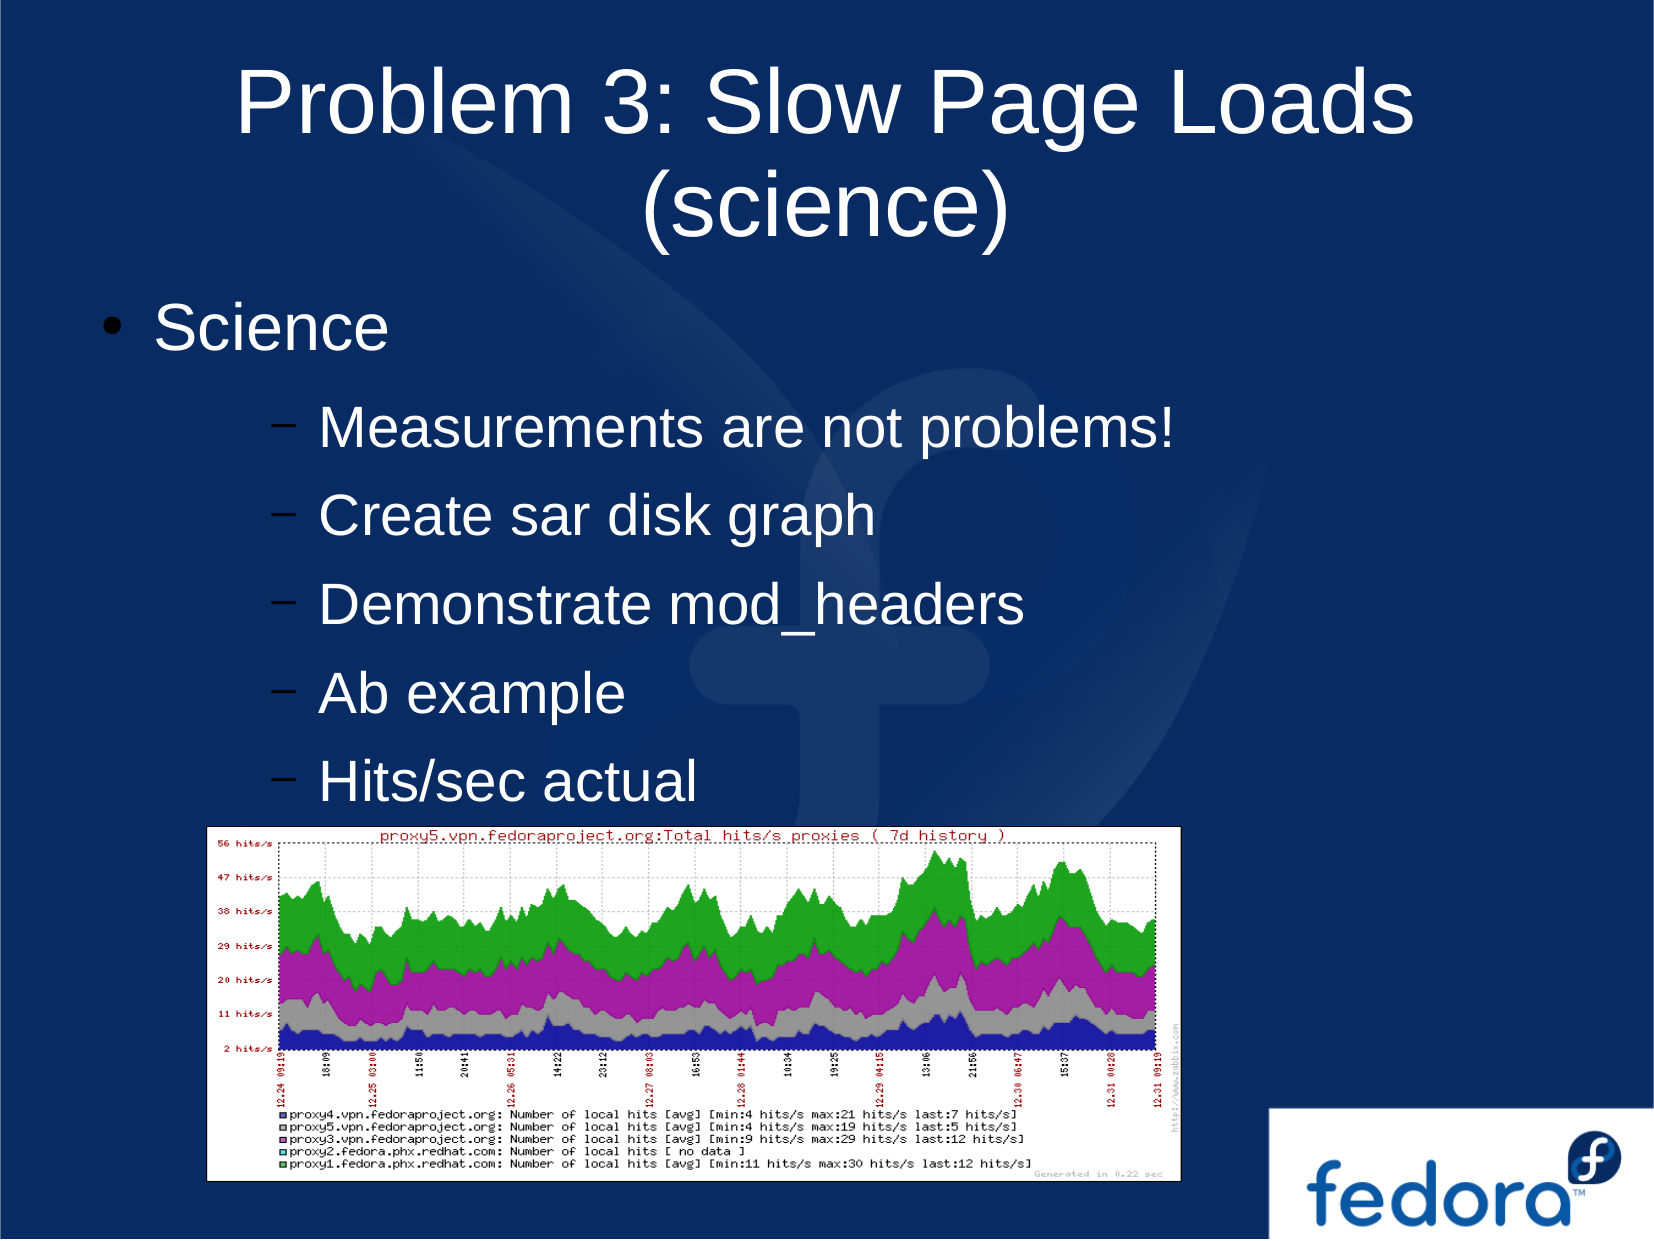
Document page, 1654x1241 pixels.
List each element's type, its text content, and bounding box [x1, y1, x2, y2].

list Science Measurements are not problems! Create sar disk graph Demonstrate mod_headers Ab example Hits/sec actual [82, 290, 1571, 1094]
picture [0, 0, 1654, 1239]
title Problem 3: Slow Page Loads (science) [82, 50, 1571, 256]
